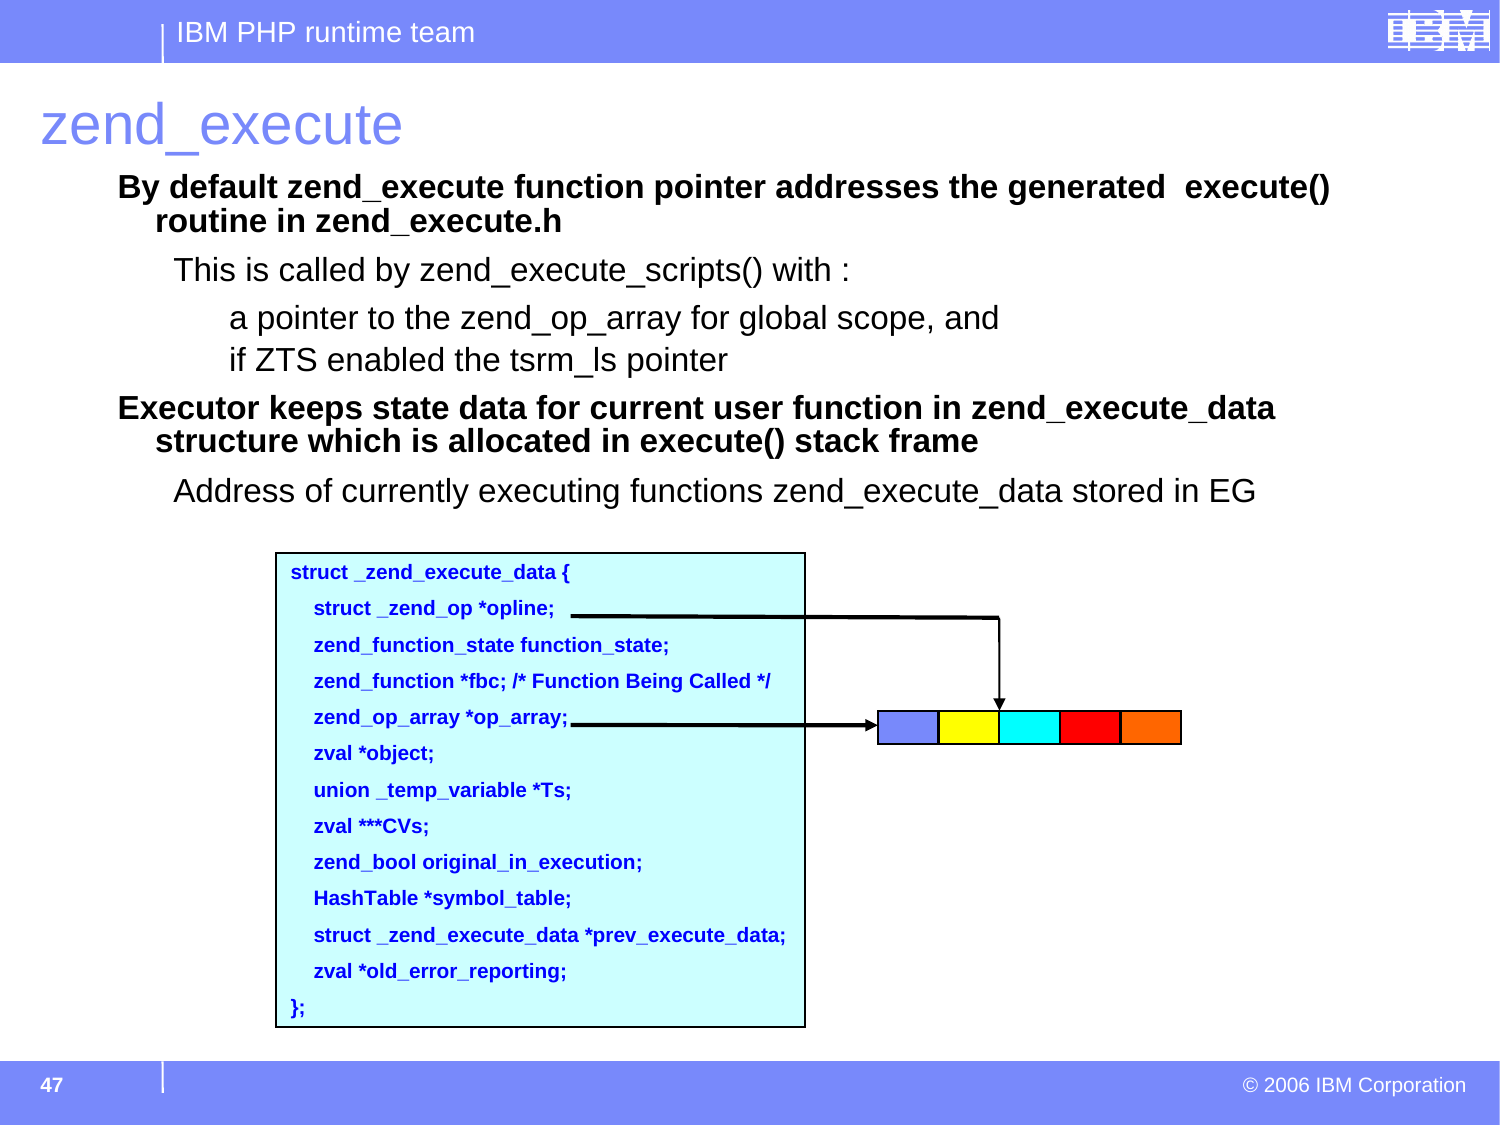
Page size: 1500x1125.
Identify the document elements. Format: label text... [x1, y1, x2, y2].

list By default zend_execute function pointer addresses the generated execute() routine in zend_execute.h This is called by zend_execute_scripts() with : a pointer to the zend_op_array for global scope, and if ZTS enabled the tsrm_ls pointer Executor keeps state data for current user function in zend_execute_data structure which is allocated in execute() stack frame Address of currently executing functions zend_execute_data stored in EG [102, 164, 1378, 615]
title zend_execute [25, 62, 1378, 165]
text_box struct _zend_execute_data { struct _zend_op *opline; zend_function_state function_state; zend_function *fbc; /* Function Being Called */ zend_op_array *op_array; zval *object; union _temp_variable *Ts; zval ***CVs; zend_bool original_in_execution; HashTable *symbol_table; struct _zend_execute_data *prev_execute_data; zval *old_error_reporting; }; [275, 553, 805, 1027]
text_box [877, 710, 1182, 745]
